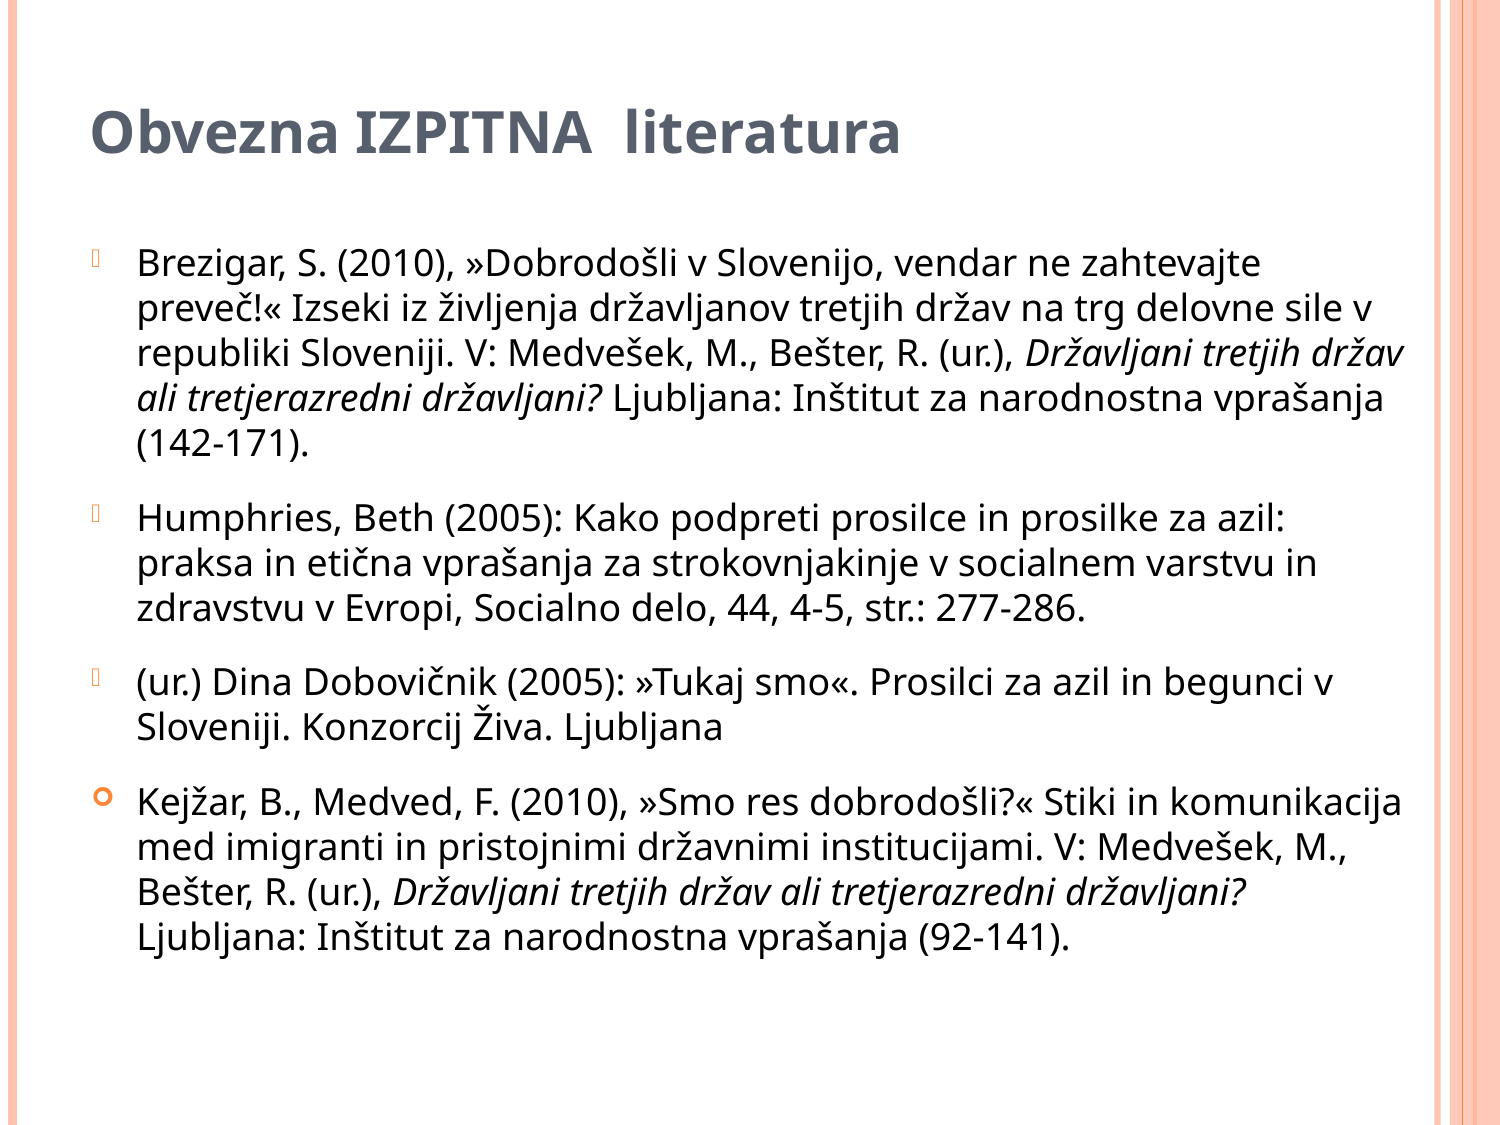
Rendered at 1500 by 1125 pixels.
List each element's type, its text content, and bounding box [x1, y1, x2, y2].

list Brezigar, S. (2010), »Dobrodošli v Slovenijo, vendar ne zahtevajte preveč!« Izseki iz življenja državljanov tretjih držav na trg delovne sile v republiki Sloveniji. V: Medvešek, M., Bešter, R. (ur.), Državljani tretjih držav ali tretjerazredni državljani? Ljubljana: Inštitut za narodnostna vprašanja (142-171). Humphries, Beth (2005): Kako podpreti prosilce in prosilke za azil: praksa in etična vprašanja za strokovnjakinje v socialnem varstvu in zdravstvu v Evropi, Socialno delo, 44, 4-5, str.: 277-286. (ur.) Dina Dobovičnik (2005): »Tukaj smo«. Prosilci za azil in begunci v Sloveniji. Konzorcij Živa. Ljubljana Kejžar, B., Medved, F. (2010), »Smo res dobrodošli?« Stiki in komunikacija med imigranti in pristojnimi državnimi institucijami. V: Medvešek, M., Bešter, R. (ur.), Državljani tretjih držav ali tretjerazredni državljani? Ljubljana: Inštitut za narodnostna vprašanja (92-141). [76, 231, 1427, 1083]
title Obvezna IZPITNA literatura [75, 45, 1425, 173]
